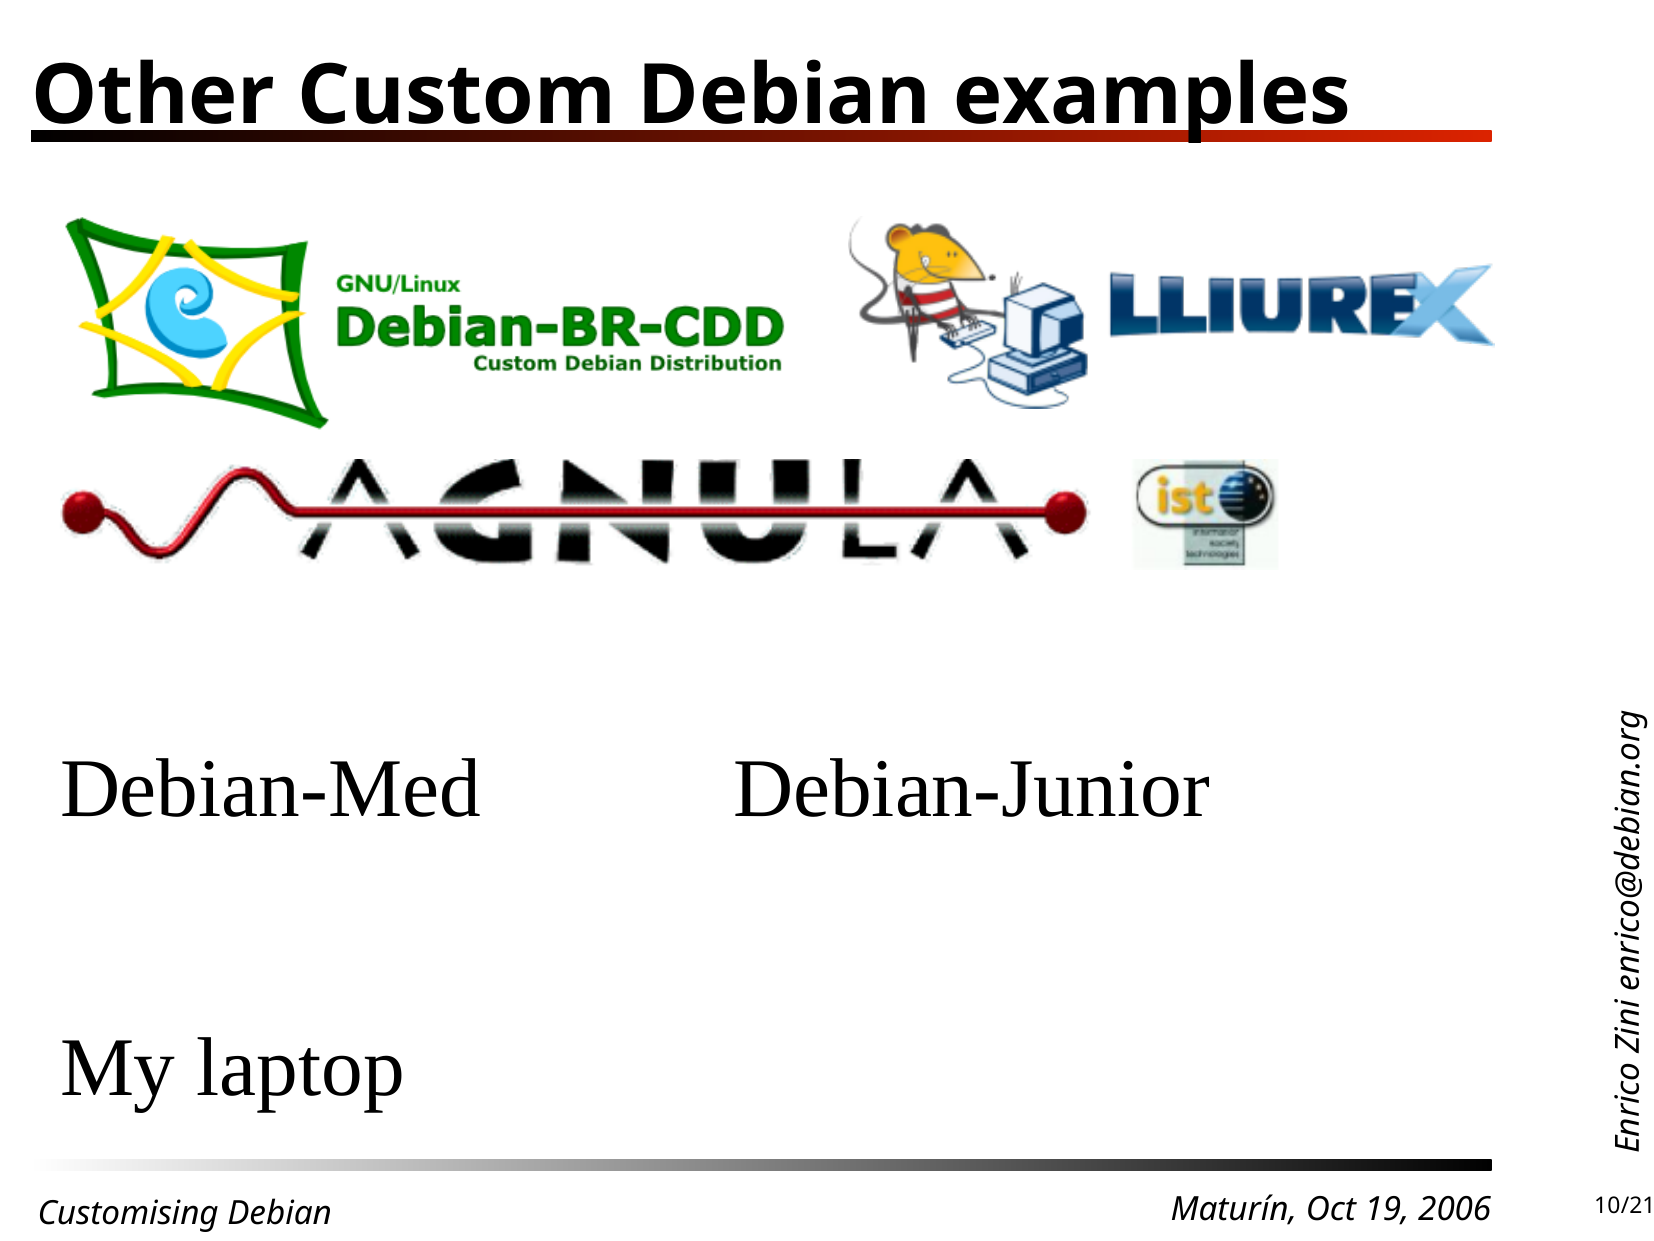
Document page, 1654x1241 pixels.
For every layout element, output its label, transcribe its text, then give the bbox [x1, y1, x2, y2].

picture [60, 216, 790, 431]
text_box Debian-Med [59, 742, 582, 840]
picture [848, 216, 1495, 409]
picture [59, 459, 1310, 570]
text_box My laptop [59, 1021, 734, 1119]
text_box Other Custom Debian examples [31, 34, 1439, 169]
text_box Debian-Junior [733, 742, 1407, 840]
